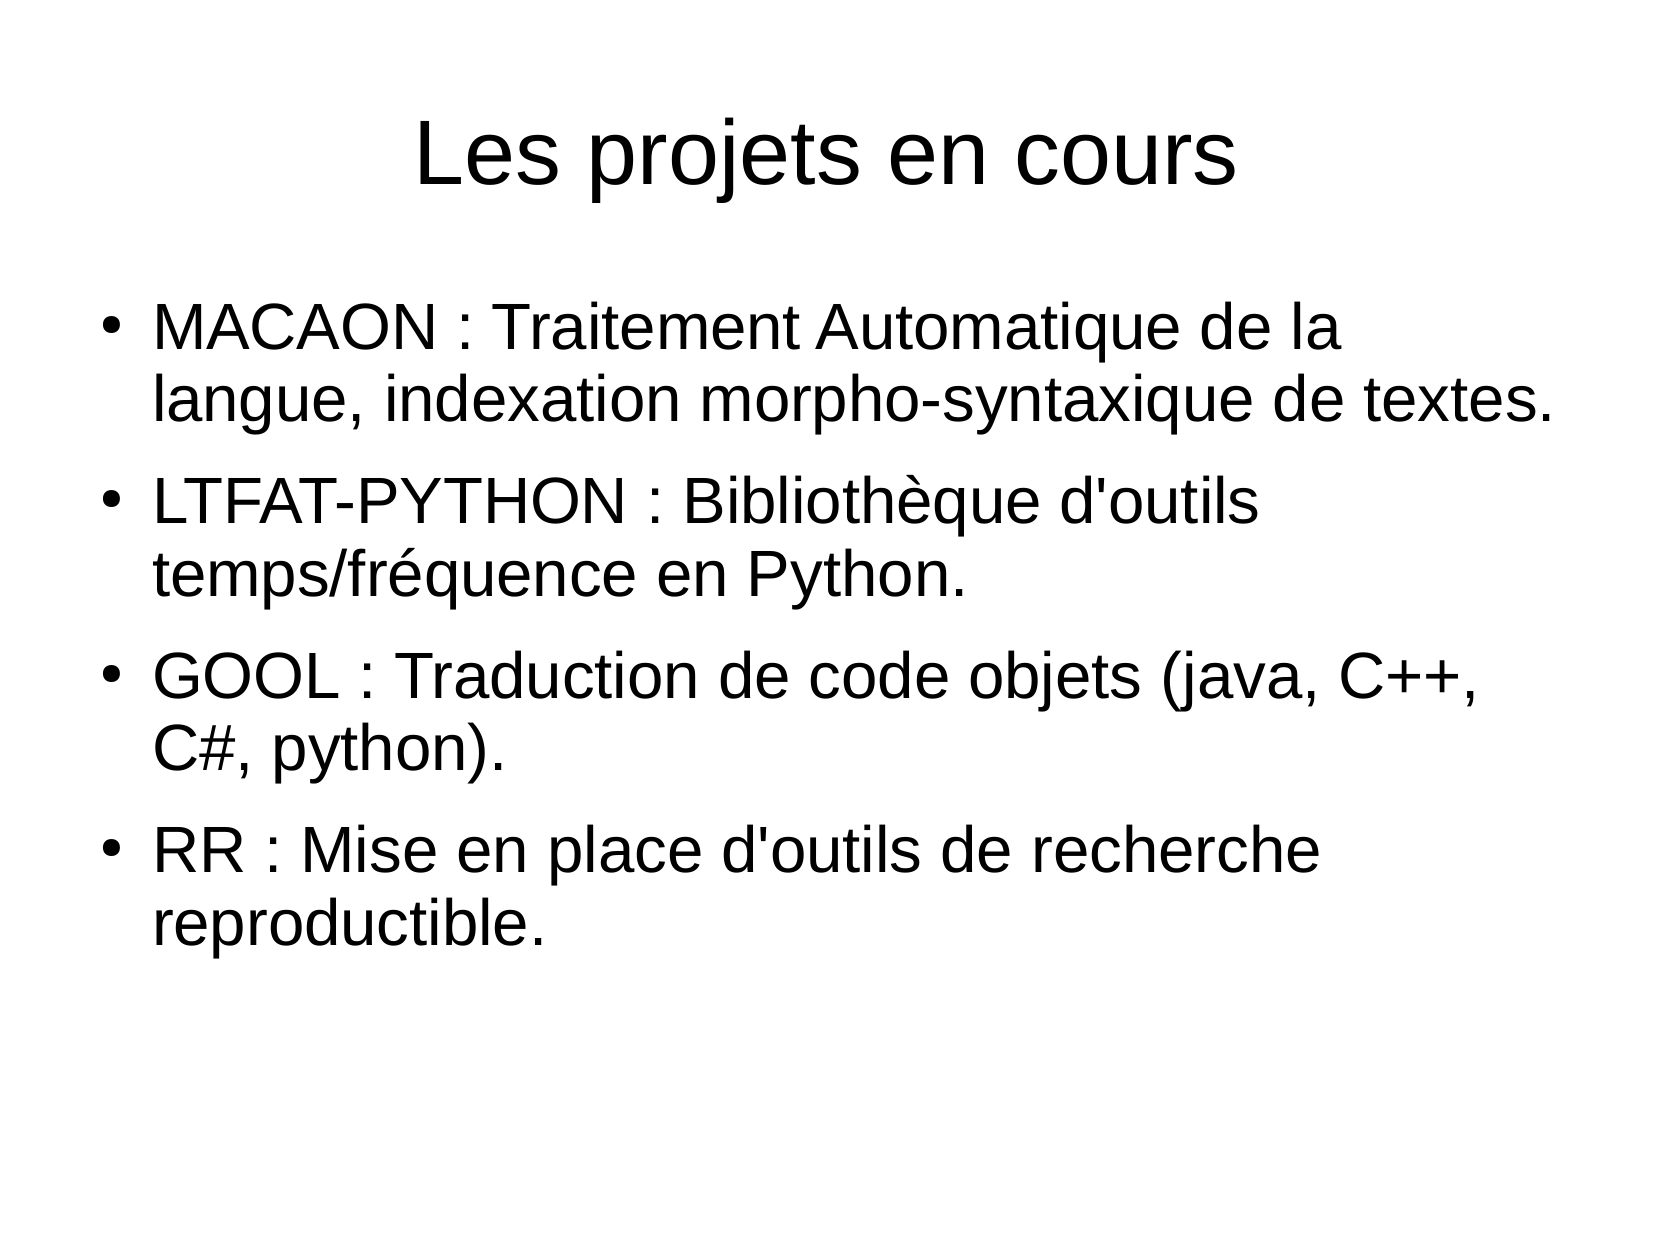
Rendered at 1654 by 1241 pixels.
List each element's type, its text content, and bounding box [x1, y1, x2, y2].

title Les projets en cours [82, 49, 1571, 257]
list MACAON : Traitement Automatique de la langue, indexation morpho-syntaxique de textes. LTFAT-PYTHON : Bibliothèque d'outils temps/fréquence en Python. GOOL : Traduction de code objets (java, C++, C#, python). RR : Mise en place d'outils de recherche reproductible. [82, 290, 1571, 1040]
